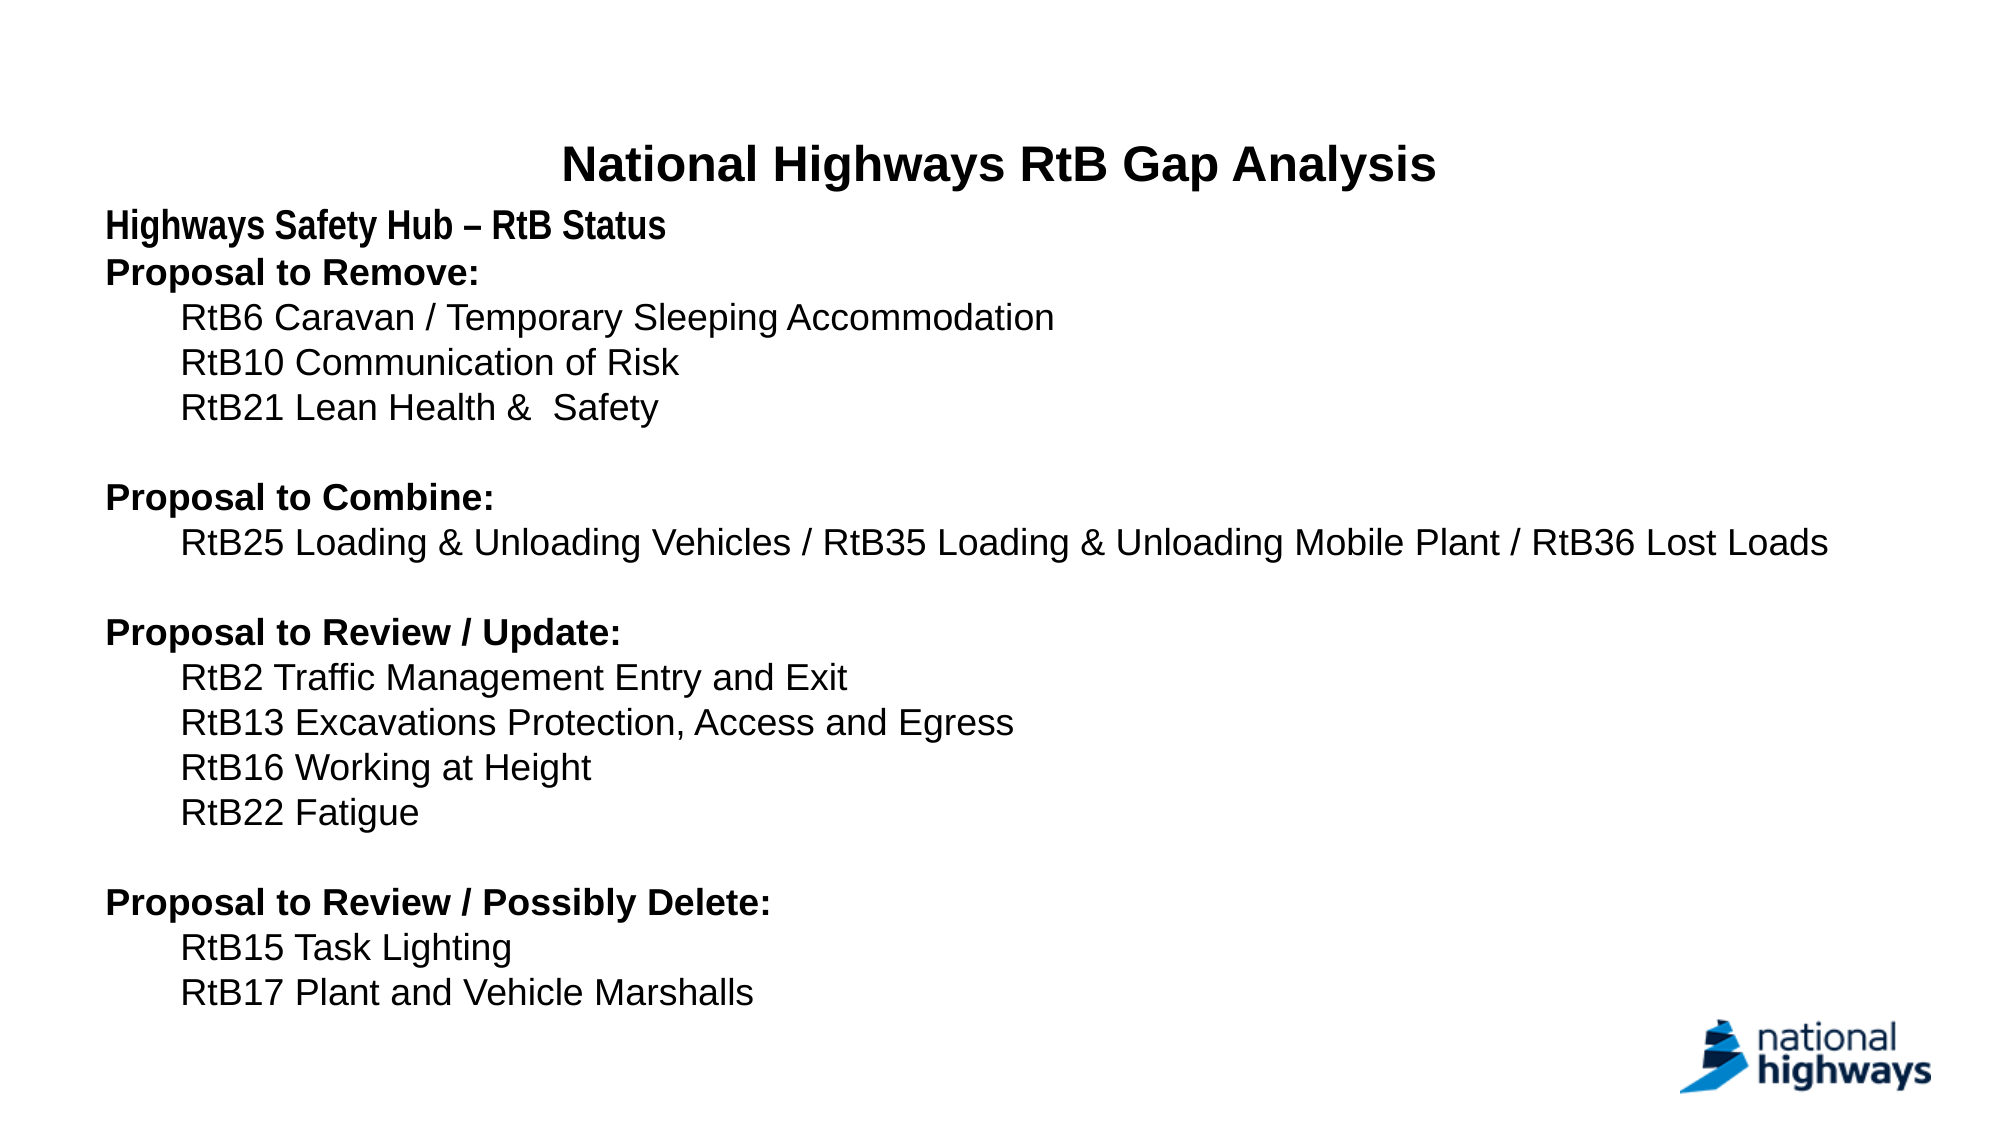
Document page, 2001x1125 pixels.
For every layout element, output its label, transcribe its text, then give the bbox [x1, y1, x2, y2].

title National Highways RtB Gap Analysis [88, 113, 1911, 218]
list Highways Safety Hub – RtB Status Proposal to Remove: RtB6 Caravan / Temporary Sleeping Accommodation RtB10 Communication of Risk RtB21 Lean Health & Safety Proposal to Combine: RtB25 Loading & Unloading Vehicles / RtB35 Loading & Unloading Mobile Plant / RtB36 Lost Loads Proposal to Review / Update: RtB2 Traffic Management Entry and Exit RtB13 Excavations Protection, Access and Egress RtB16 Working at Height RtB22 Fatigue Proposal to Review / Possibly Delete: RtB15 Task Lighting RtB17 Plant and Vehicle Marshalls [90, 195, 1910, 1075]
